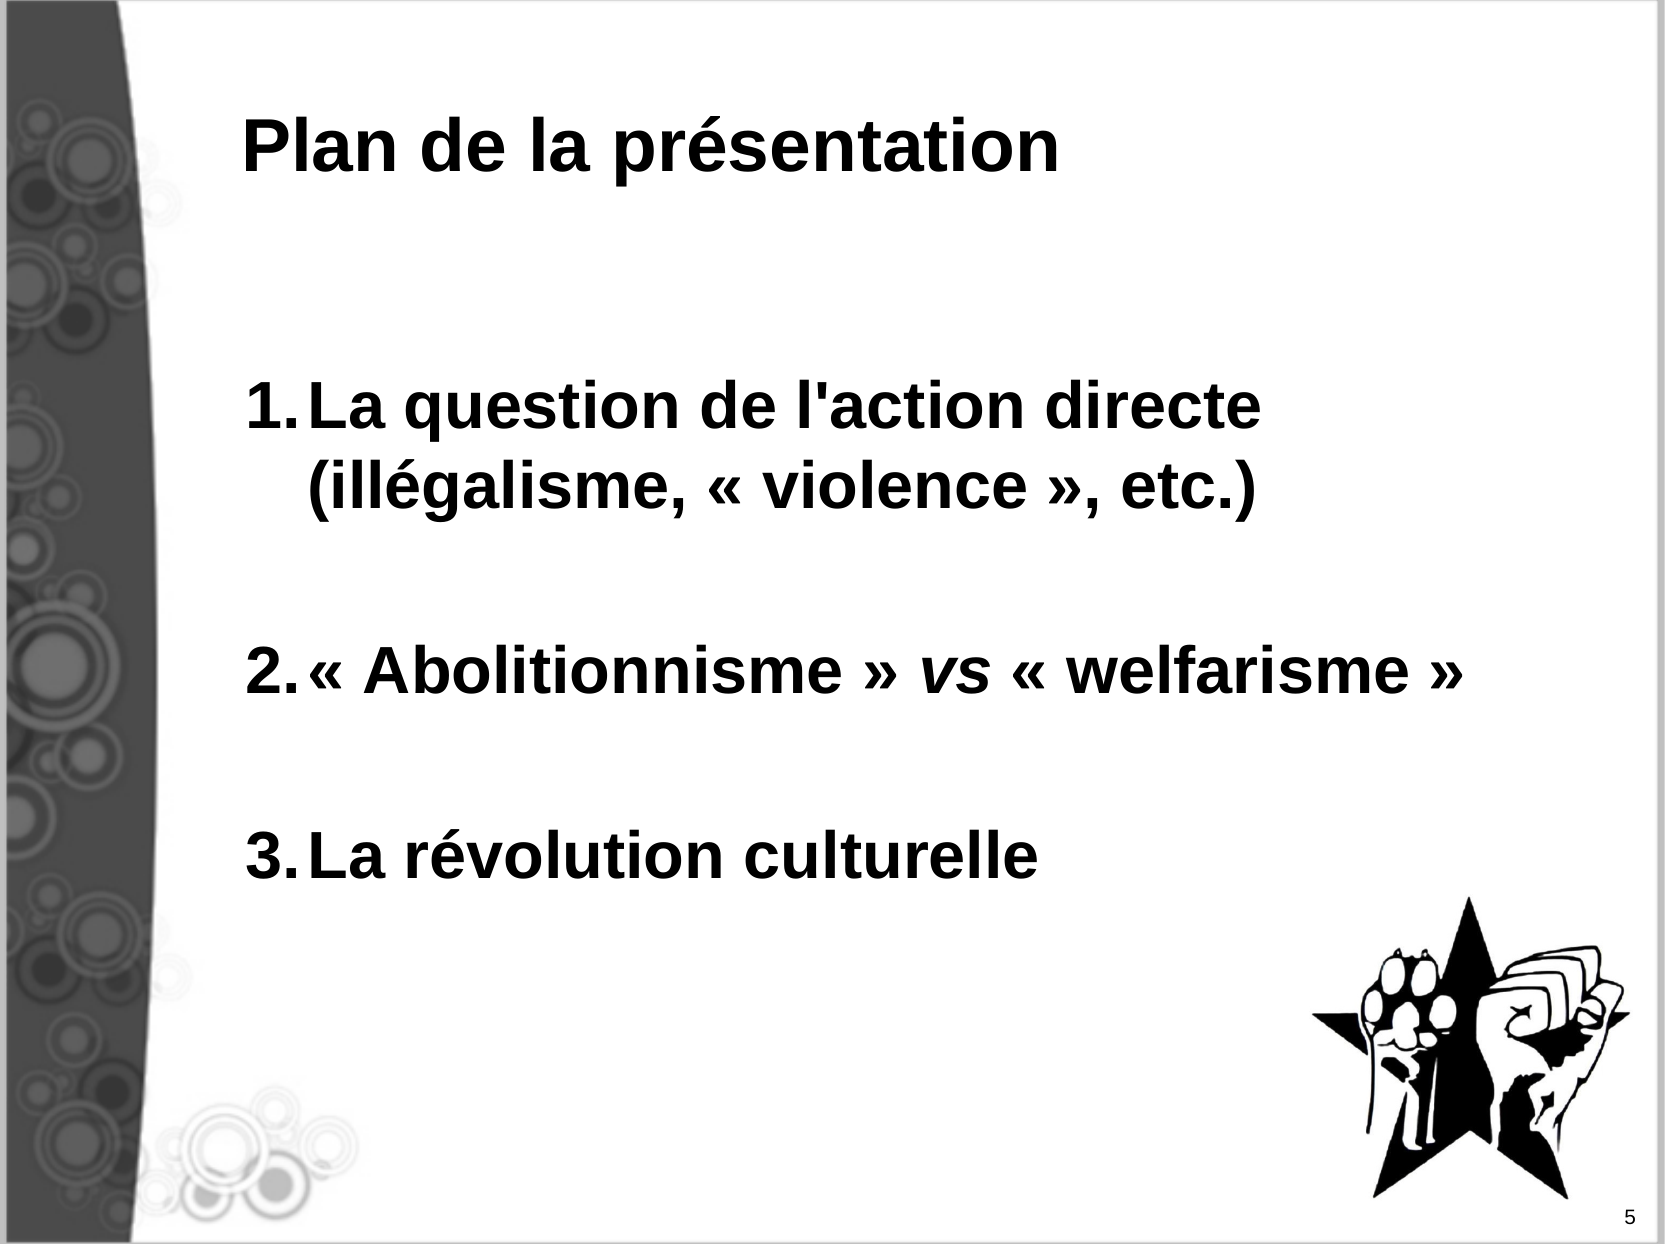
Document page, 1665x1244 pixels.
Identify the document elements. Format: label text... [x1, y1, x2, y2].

text_box La question de l'action directe (illégalisme, « violence », etc.) « Abolitionnisme » vs « welfarisme » La révolution culturelle [237, 353, 1625, 901]
text_box Plan de la présentation [149, 87, 1665, 195]
text_box 5 [1297, 1195, 1645, 1237]
picture [3, 0, 1662, 1244]
